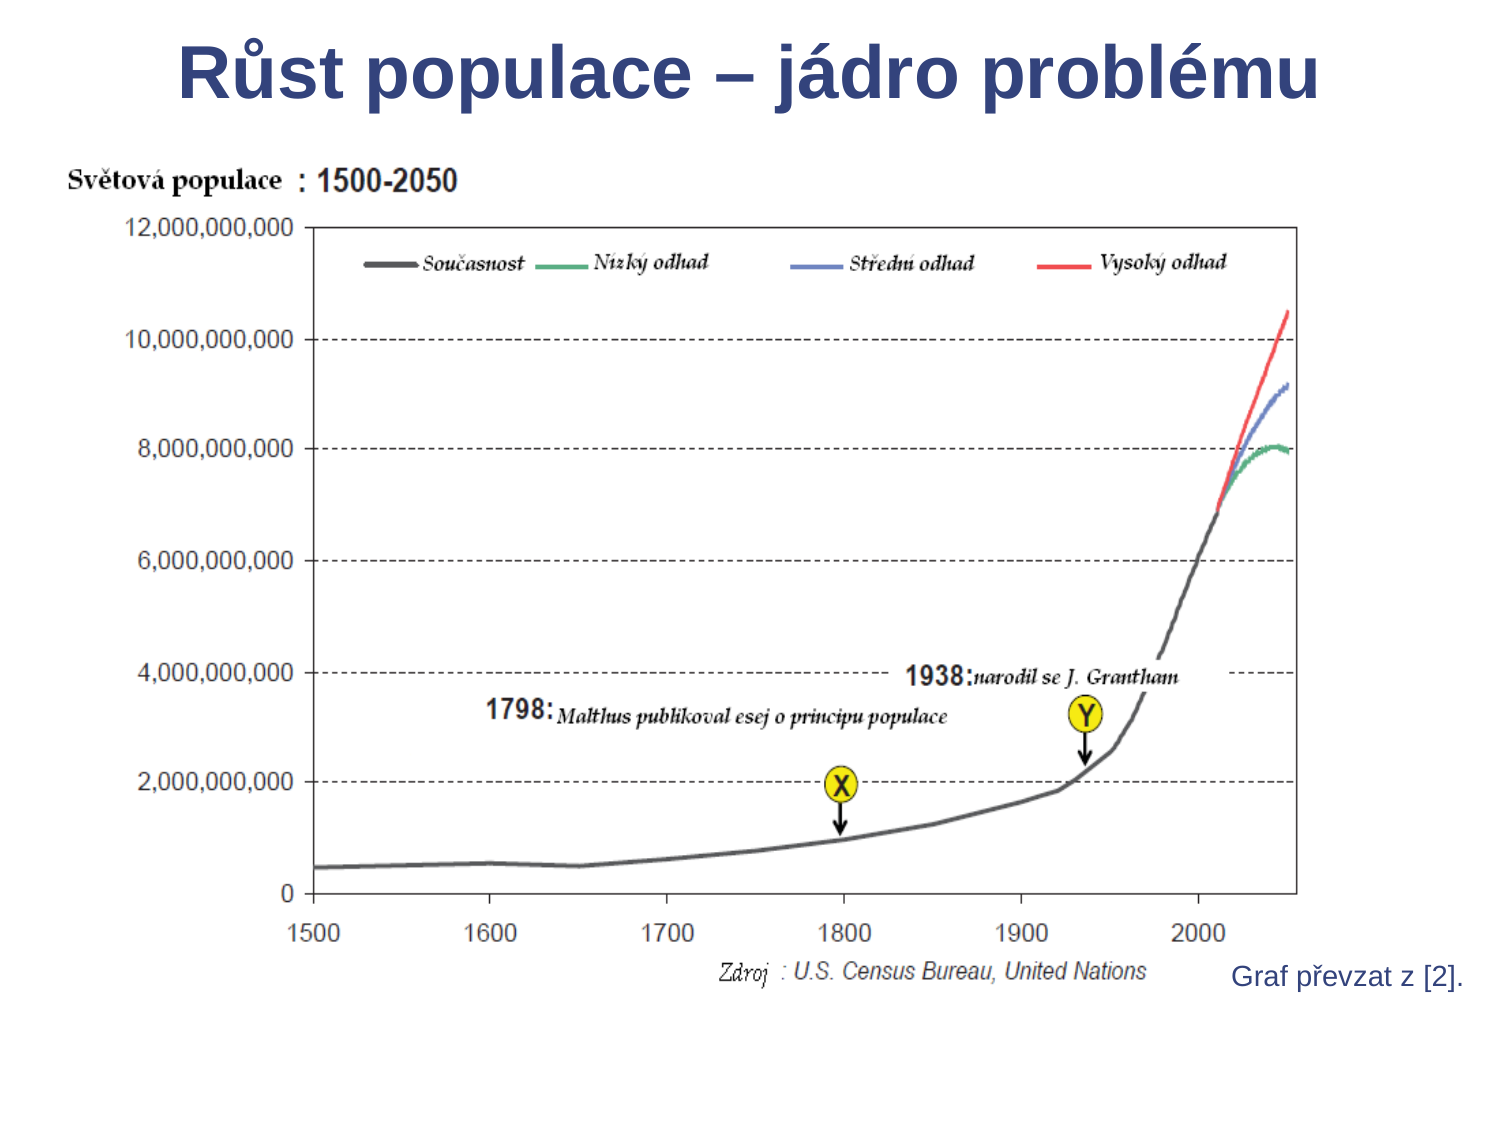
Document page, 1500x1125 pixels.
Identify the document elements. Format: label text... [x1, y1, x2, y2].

chart [50, 138, 1438, 1063]
title Růst populace – jádro problému [24, 0, 1476, 138]
text_box Graf převzat z [2]. [1216, 949, 1480, 1001]
